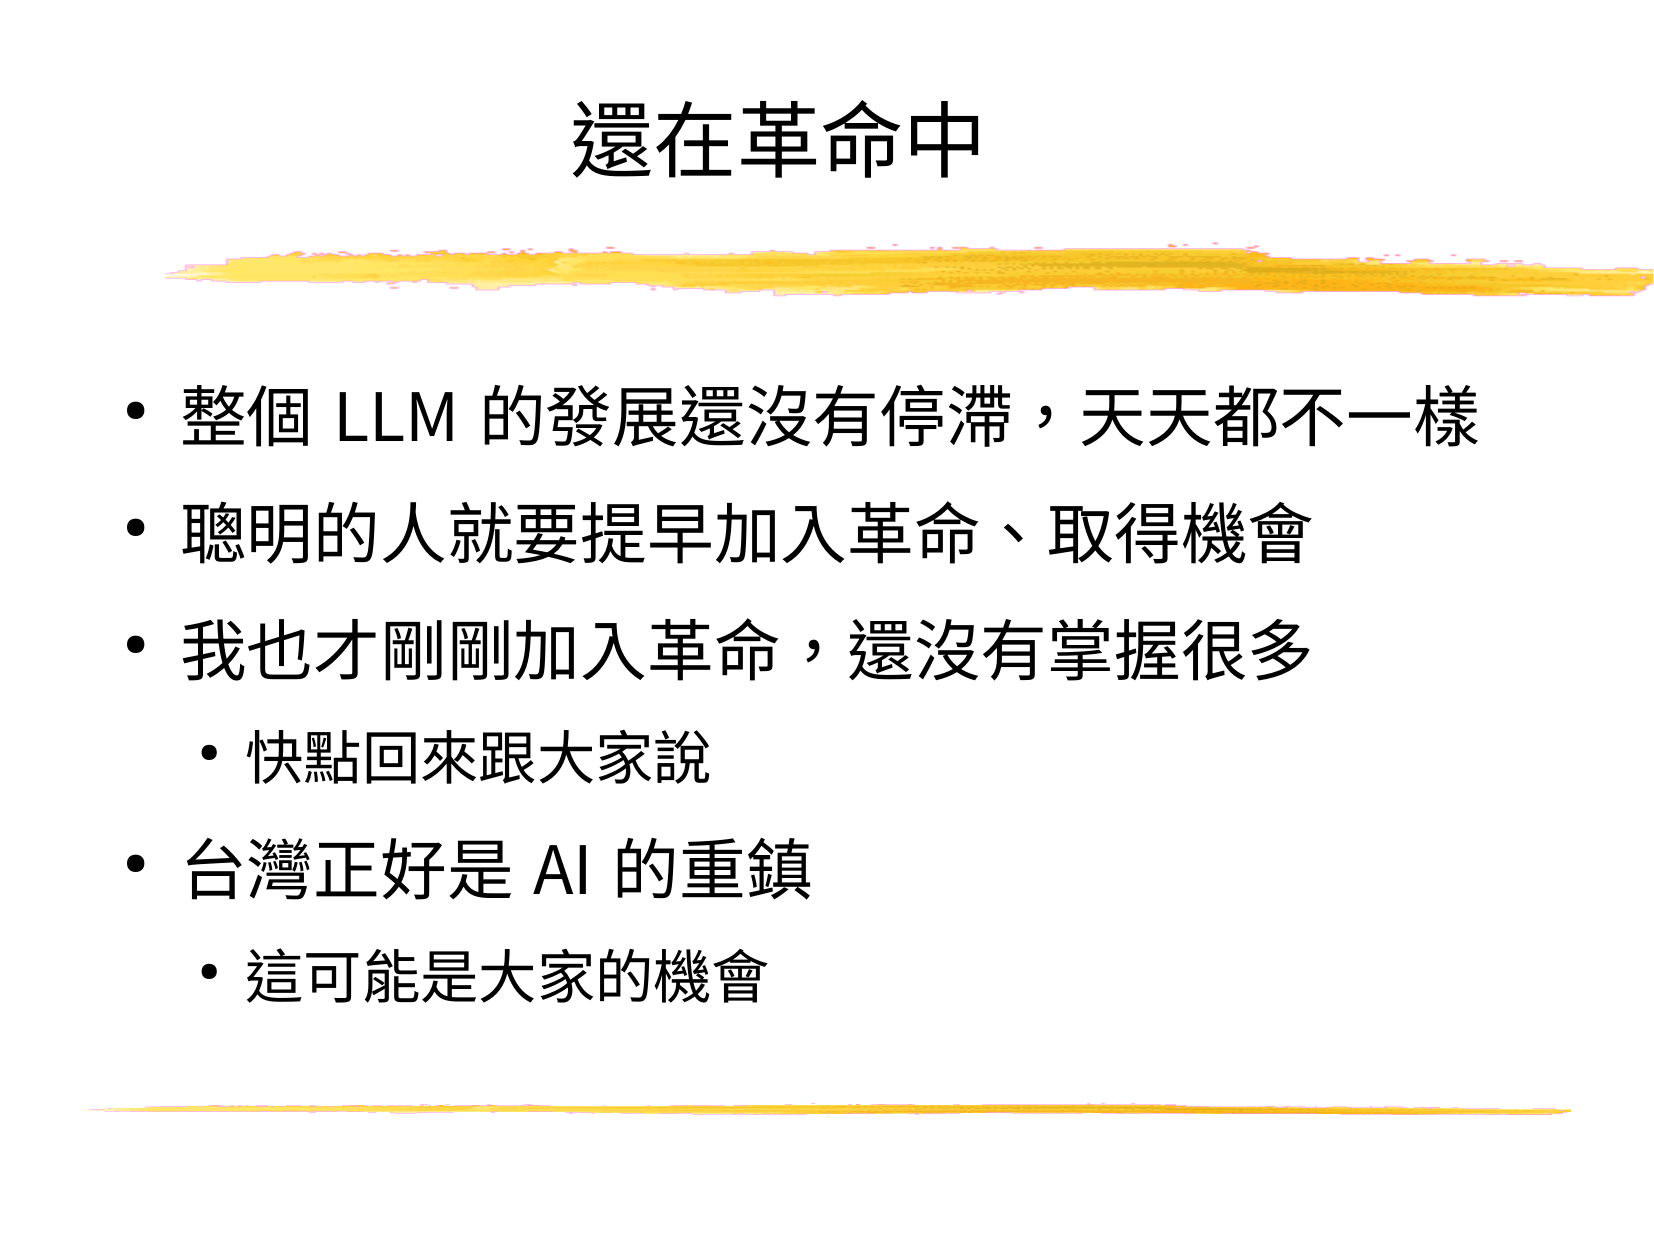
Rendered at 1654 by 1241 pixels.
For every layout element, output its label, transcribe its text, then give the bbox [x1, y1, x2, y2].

list 整個LLM的發展還沒有停滯，天天都不一樣 聰明的人就要提早加入革命、取得機會 我也才剛剛加入革命，還沒有掌握很多 快點回來跟大家說 台灣正好是AI的重鎮 這可能是大家的機會 [124, 358, 1530, 1103]
picture [165, 237, 1654, 308]
picture [82, 1102, 1571, 1117]
title 還在革命中 [76, 28, 1482, 235]
